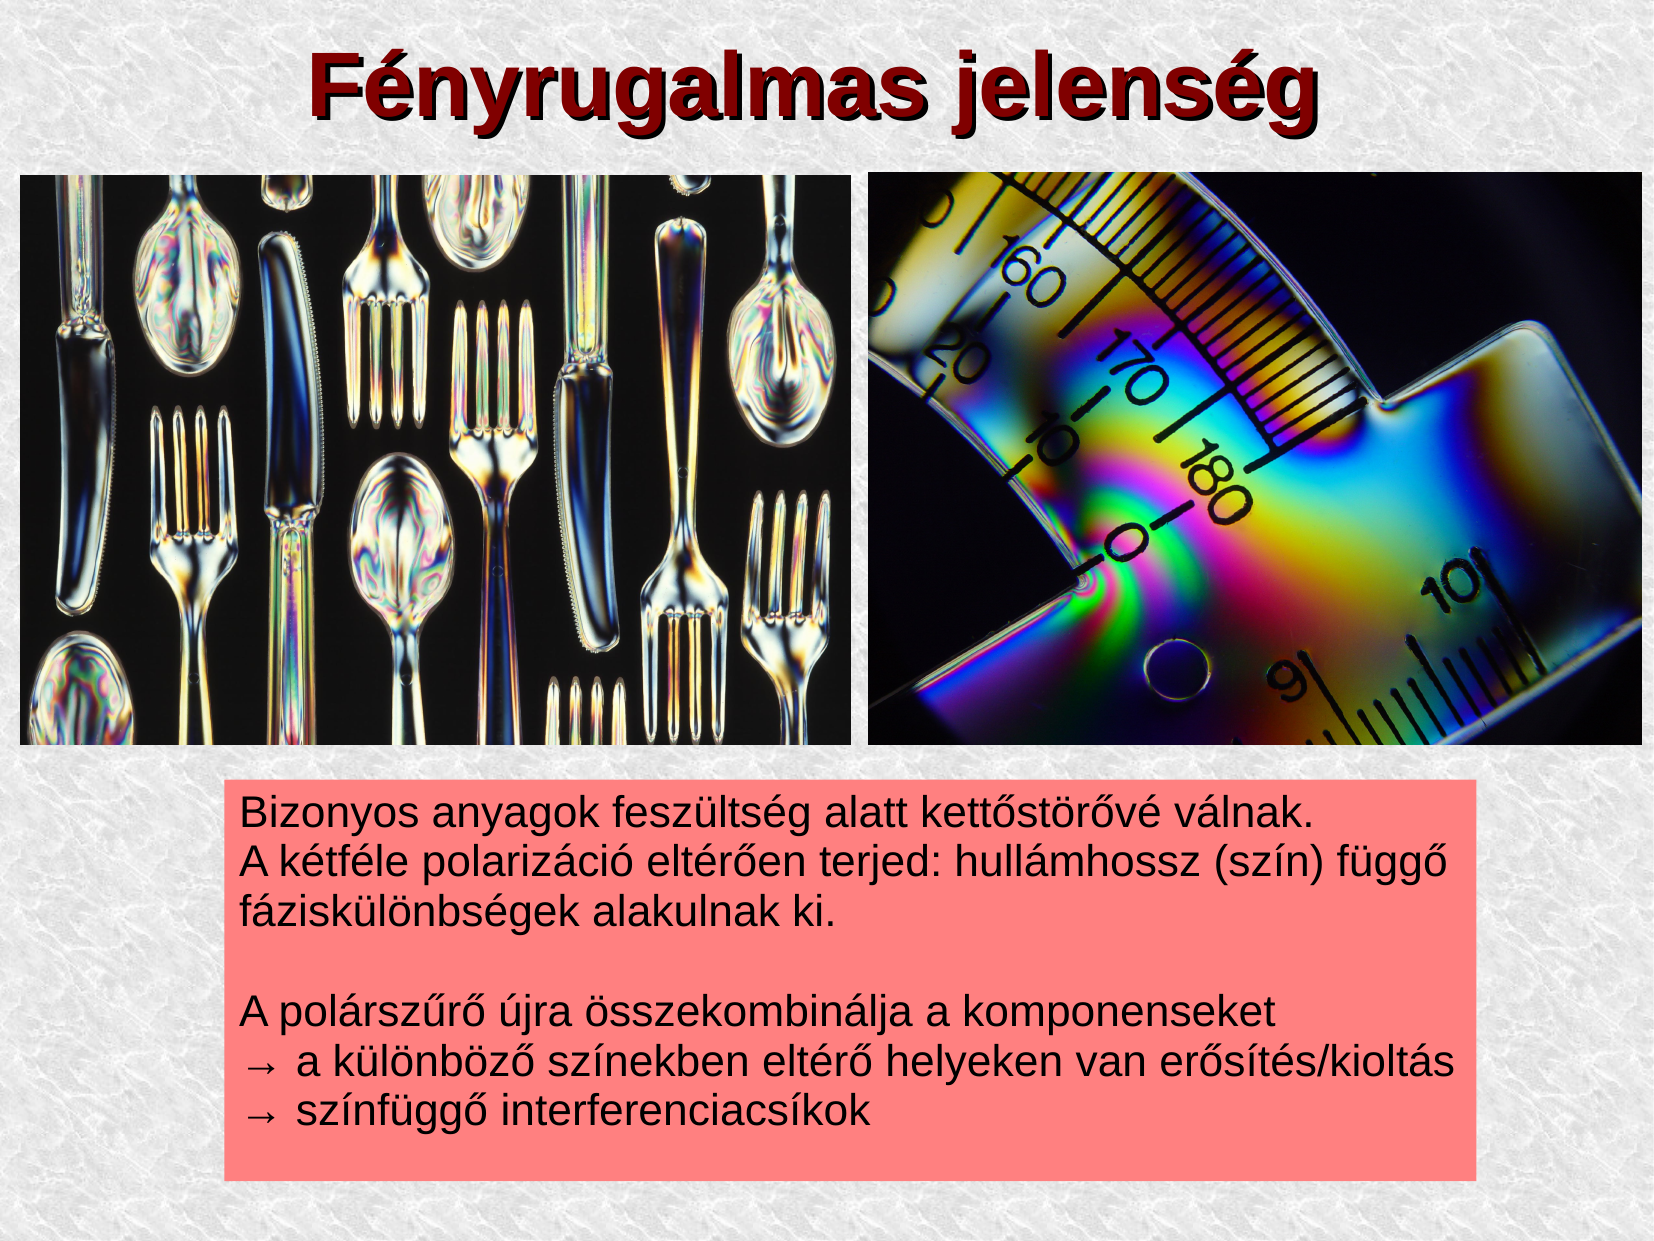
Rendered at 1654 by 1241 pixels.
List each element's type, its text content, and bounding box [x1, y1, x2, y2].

picture [0, 0, 1654, 1241]
text_box Bizonyos anyagok feszültség alatt kettőstörővé válnak. A kétféle polarizáció eltérően terjed: hullámhossz (szín) függő fáziskülönbségek alakulnak ki. A polárszűrő újra összekombinálja a komponenseket → a különböző színekben eltérő helyeken van erősítés/kioltás → színfüggő interferenciacsíkok [224, 779, 1477, 1182]
title Fényrugalmas jelenség [29, 14, 1625, 155]
